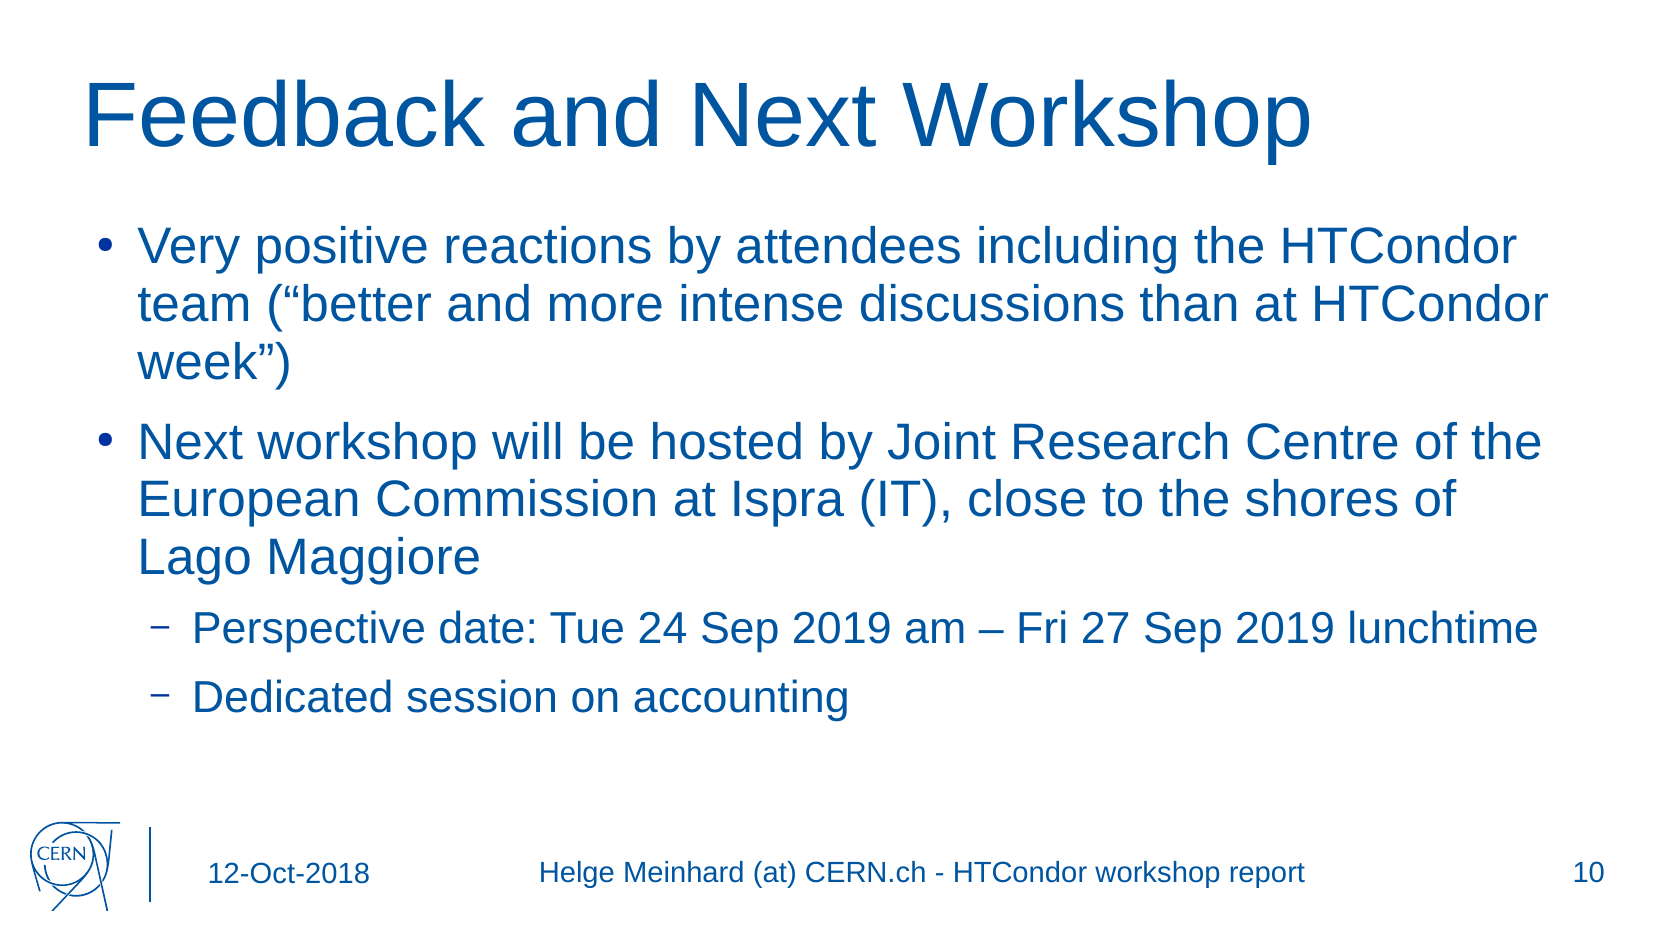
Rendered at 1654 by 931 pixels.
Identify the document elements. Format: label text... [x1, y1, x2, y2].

list Very positive reactions by attendees including the HTCondor team (“better and more intense discussions than at HTCondor week”) Next workshop will be hosted by Joint Research Centre of the European Commission at Ispra (IT), close to the shores of Lago Maggiore Perspective date: Tue 24 Sep 2019 am – Fri 27 Sep 2019 lunchtime Dedicated session on accounting [82, 217, 1571, 757]
title Feedback and Next Workshop [82, 37, 1571, 193]
